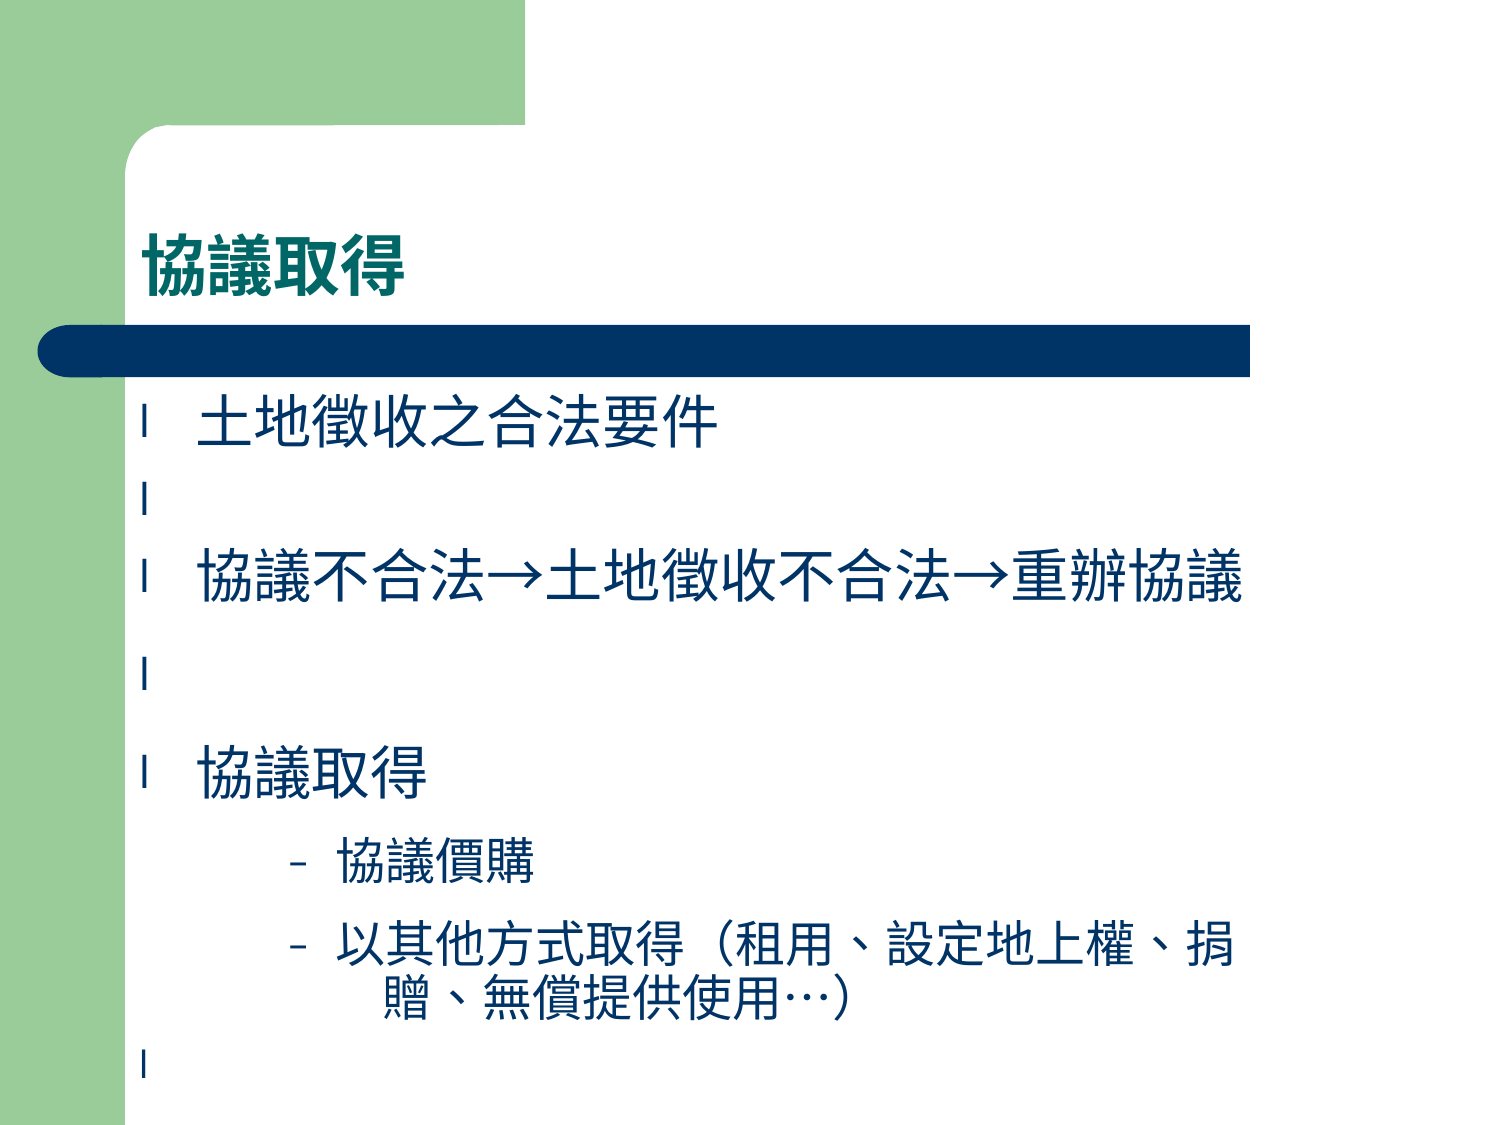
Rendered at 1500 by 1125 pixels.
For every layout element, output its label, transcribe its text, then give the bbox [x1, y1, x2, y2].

list 土地徵收之合法要件 協議不合法→土地徵收不合法→重辦協議 協議取得 協議價購 以其他方式取得（租用、設定地上權、捐贈、無償提供使用…） [123, 385, 1282, 1071]
title 協議取得 [125, 125, 1426, 313]
